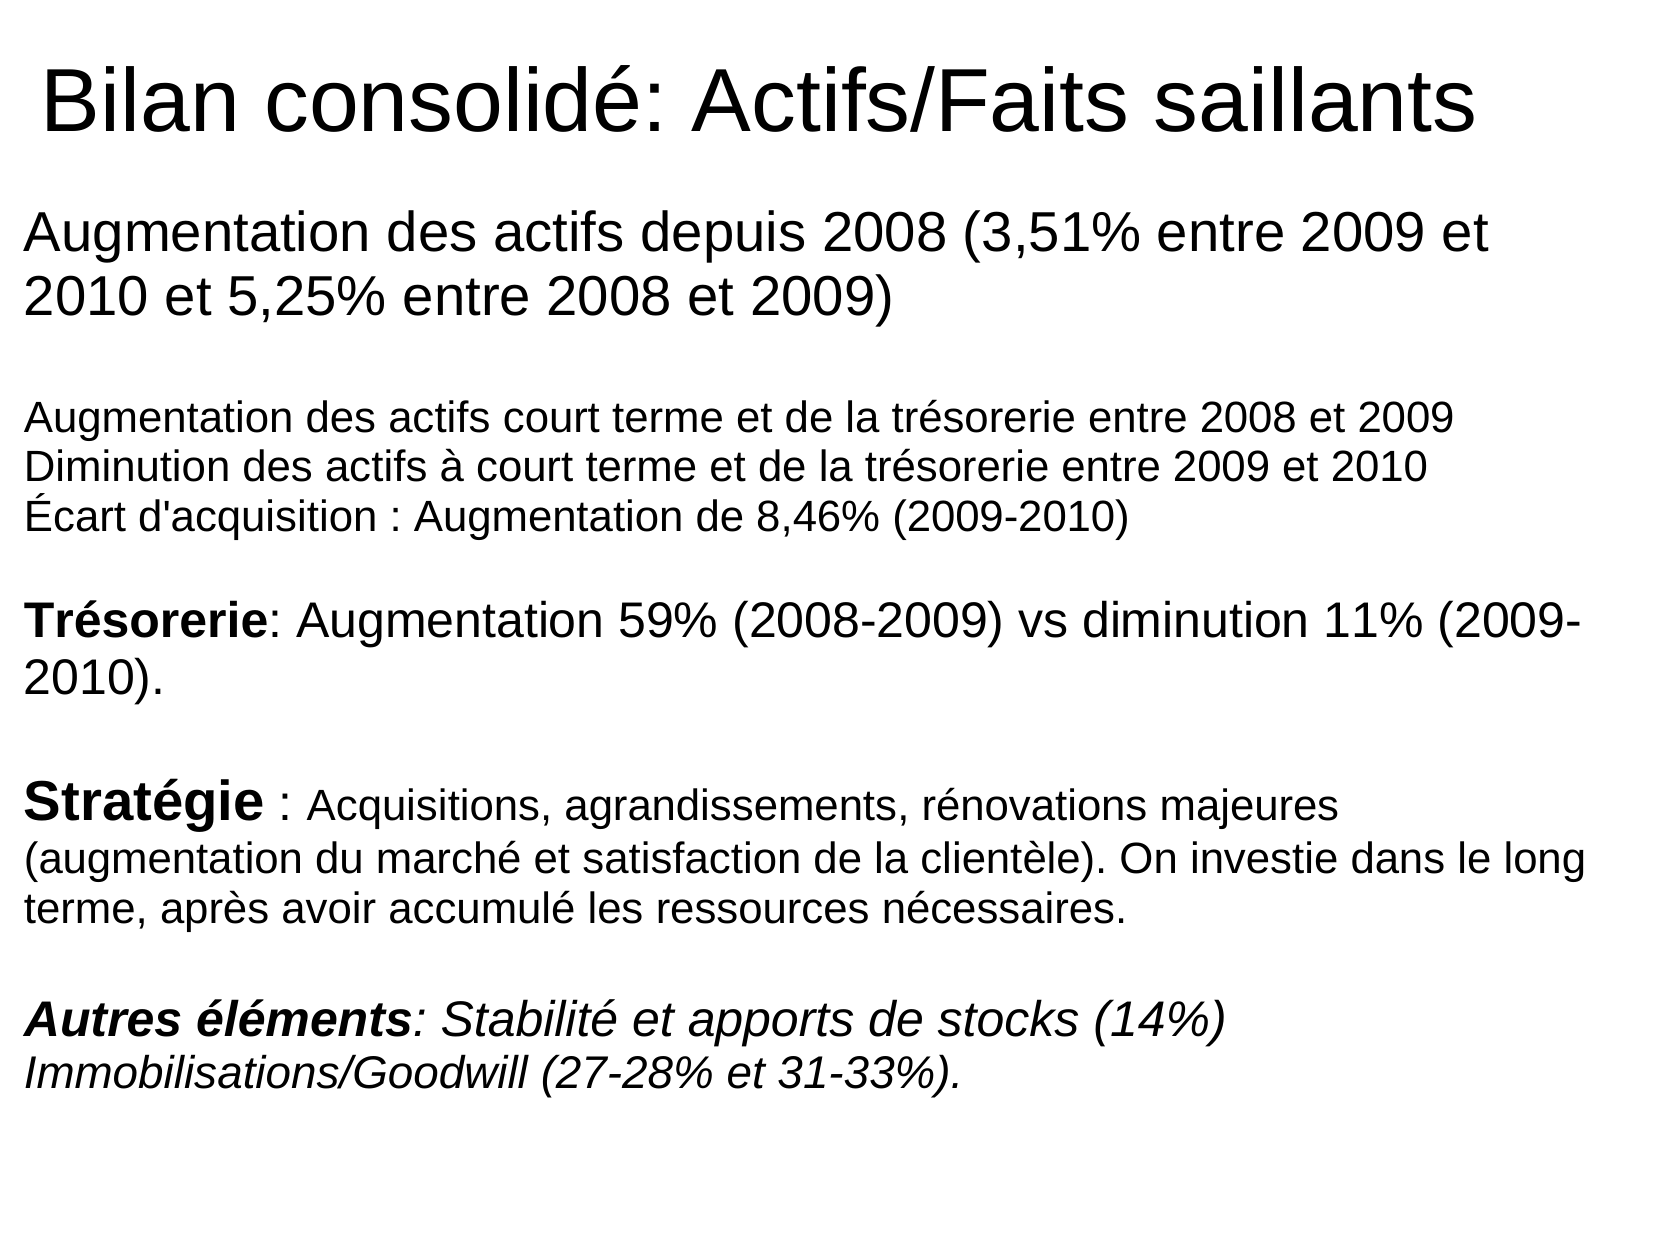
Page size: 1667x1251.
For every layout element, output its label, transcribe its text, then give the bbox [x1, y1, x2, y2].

list Augmentation des actifs depuis 2008 (3,51% entre 2009 et 2010 et 5,25% entre 2008 et 2009) Augmentation des actifs court terme et de la trésorerie entre 2008 et 2009 Diminution des actifs à court terme et de la trésorerie entre 2009 et 2010 Écart d'acquisition : Augmentation de 8,46% (2009-2010) Trésorerie: Augmentation 59% (2008-2009) vs diminution 11% (2009-2010). Stratégie : Acquisitions, agrandissements, rénovations majeures (augmentation du marché et satisfaction de la clientèle). On investie dans le long terme, après avoir accumulé les ressources nécessaires. Autres éléments: Stabilité et apports de stocks (14%) Immobilisations/Goodwill (27-28% et 31-33%). [23, 199, 1609, 1251]
title Bilan consolidé: Actifs/Faits saillants [40, 50, 1627, 201]
